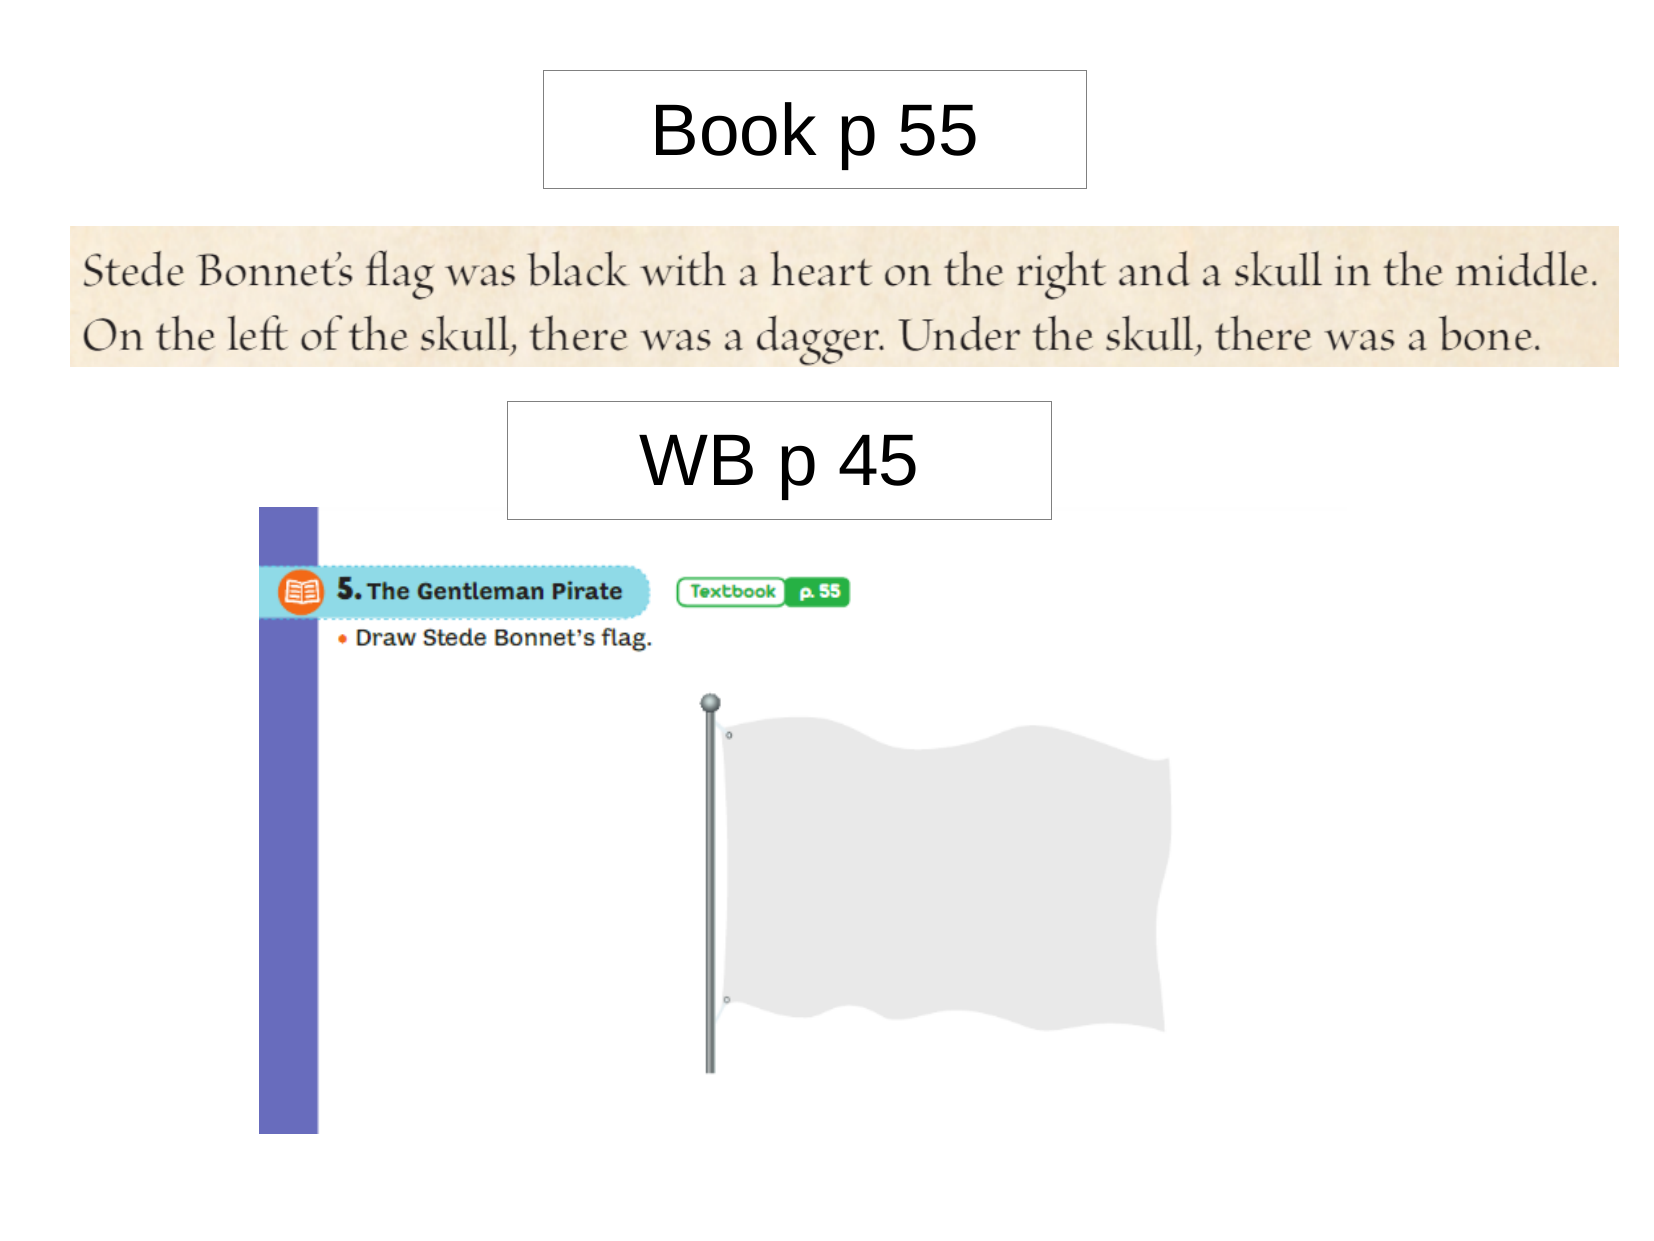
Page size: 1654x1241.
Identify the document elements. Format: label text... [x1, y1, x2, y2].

text_box Book p 55 [543, 70, 1087, 189]
picture [259, 507, 1347, 1134]
picture [70, 226, 1619, 367]
text_box WB p 45 [507, 401, 1052, 520]
